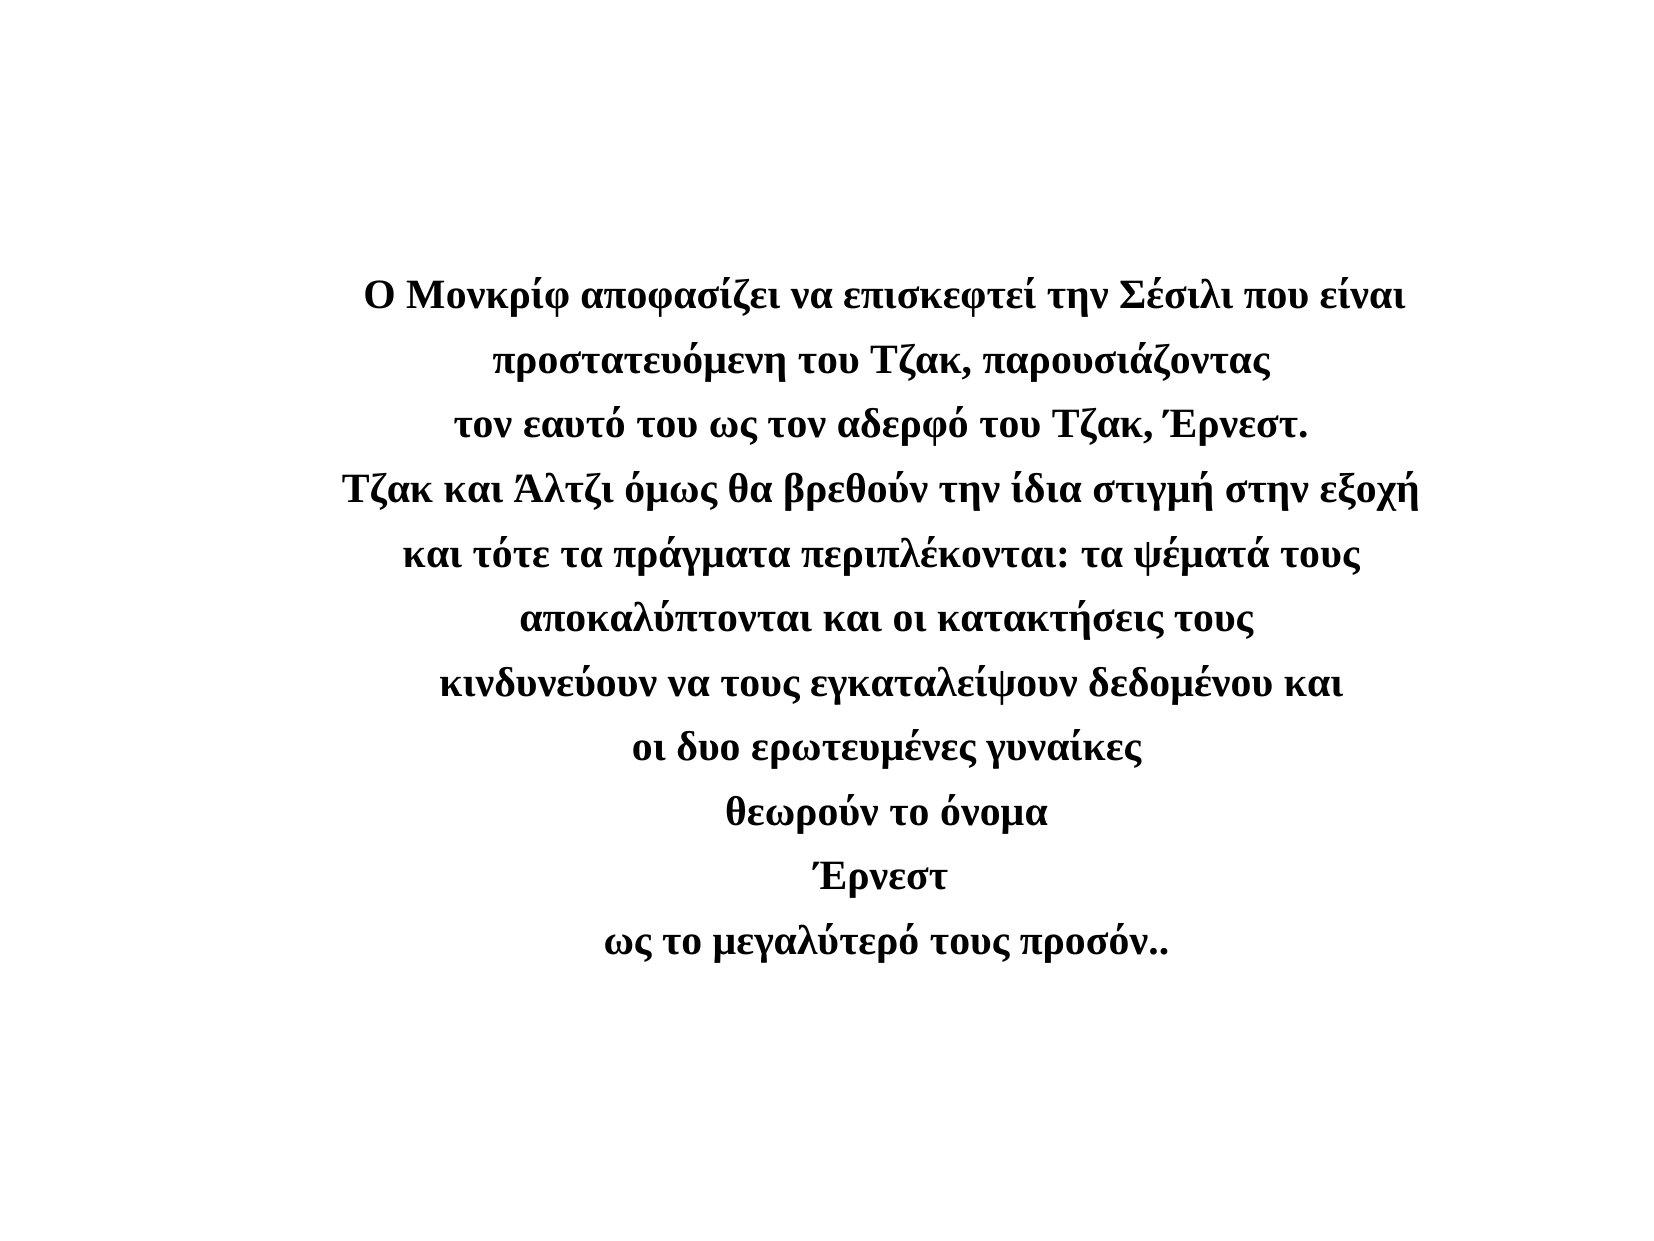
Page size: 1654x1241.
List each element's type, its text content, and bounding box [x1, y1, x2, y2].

text_box Ο Μονκρίφ αποφασίζει να επισκεφτεί την Σέσιλι που είναι προστατευόμενη του Τζακ, παρουσιάζοντας τον εαυτό του ως τον αδερφό του Τζακ, Έρνεστ. Τζακ και Άλτζι όμως θα βρεθούν την ίδια στιγμή στην εξοχή και τότε τα πράγματα περιπλέκονται: τα ψέματά τους αποκαλύπτονται και οι κατακτήσεις τους κινδυνεύουν να τους εγκαταλείψουν δεδομένου και οι δυο ερωτευμένες γυναίκες θεωρούν το όνομα Έρνεστ ως το μεγαλύτερό τους προσόν.. [0, 271, 1654, 964]
